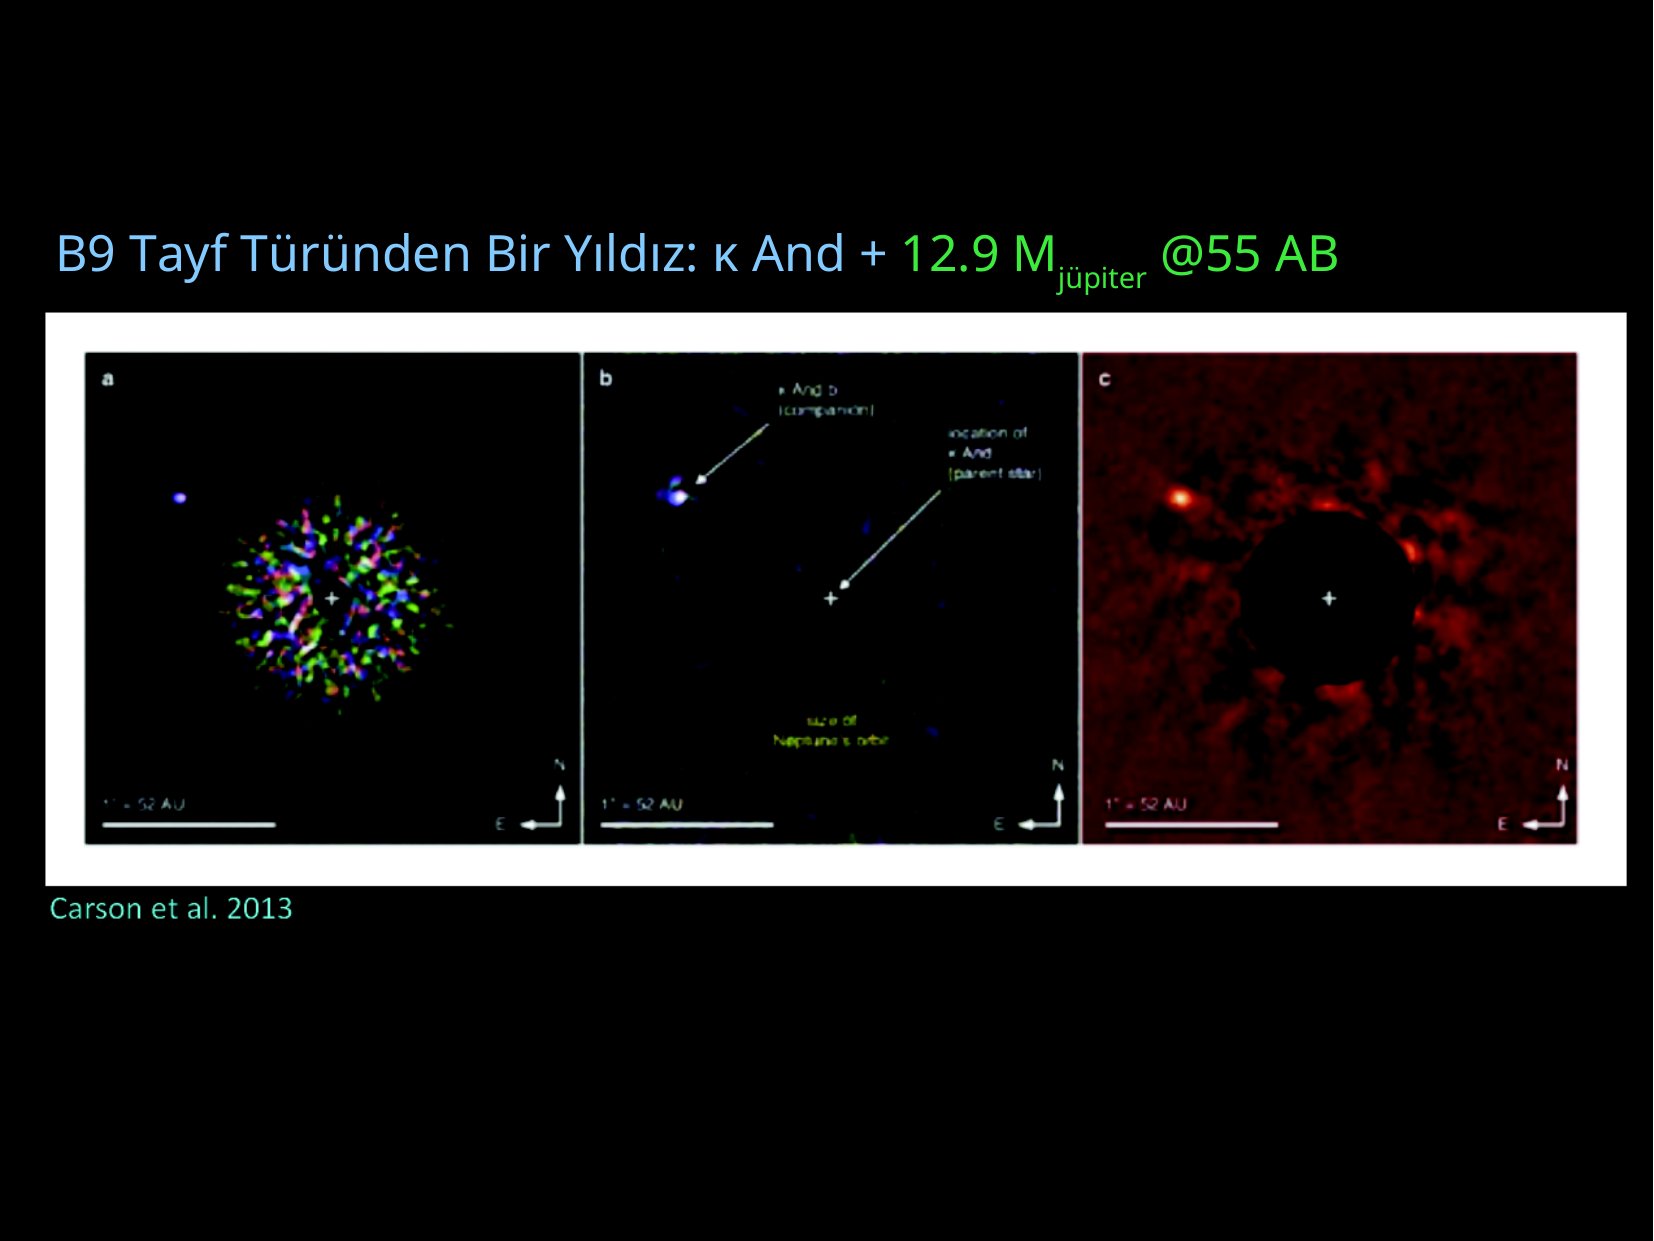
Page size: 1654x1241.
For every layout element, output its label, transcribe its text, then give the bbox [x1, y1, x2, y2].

text_box B9 Tayf Türünden Bir Yıldız: κ And + 12.9 Mjüpiter @55 AB [40, 214, 1496, 301]
picture [4, 301, 1653, 946]
